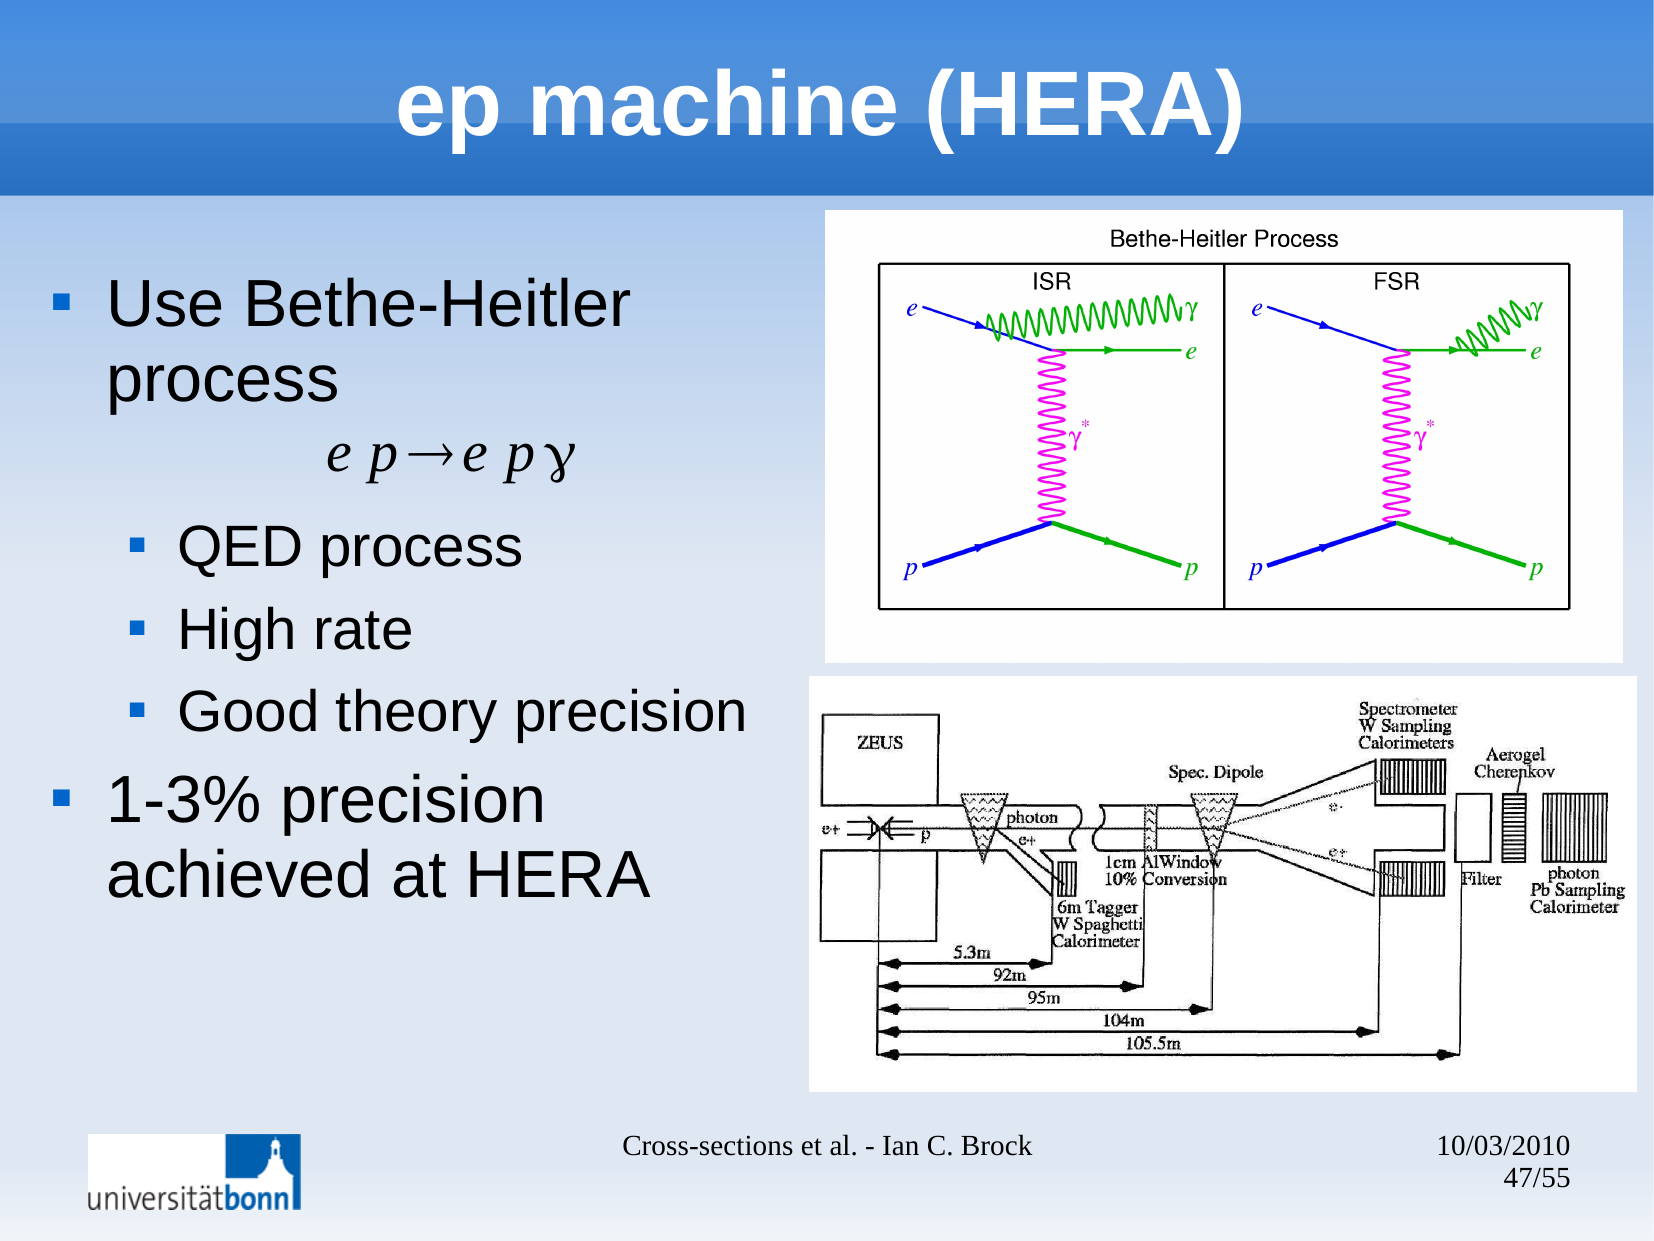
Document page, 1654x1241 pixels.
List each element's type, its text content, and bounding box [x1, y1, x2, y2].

title ep machine (HERA) [76, 7, 1565, 200]
list Use Bethe-Heitler process QED process High rate Good theory precision 1-3% precision achieved at HERA [35, 265, 762, 1070]
picture [0, 0, 1654, 1241]
chart [318, 420, 586, 485]
